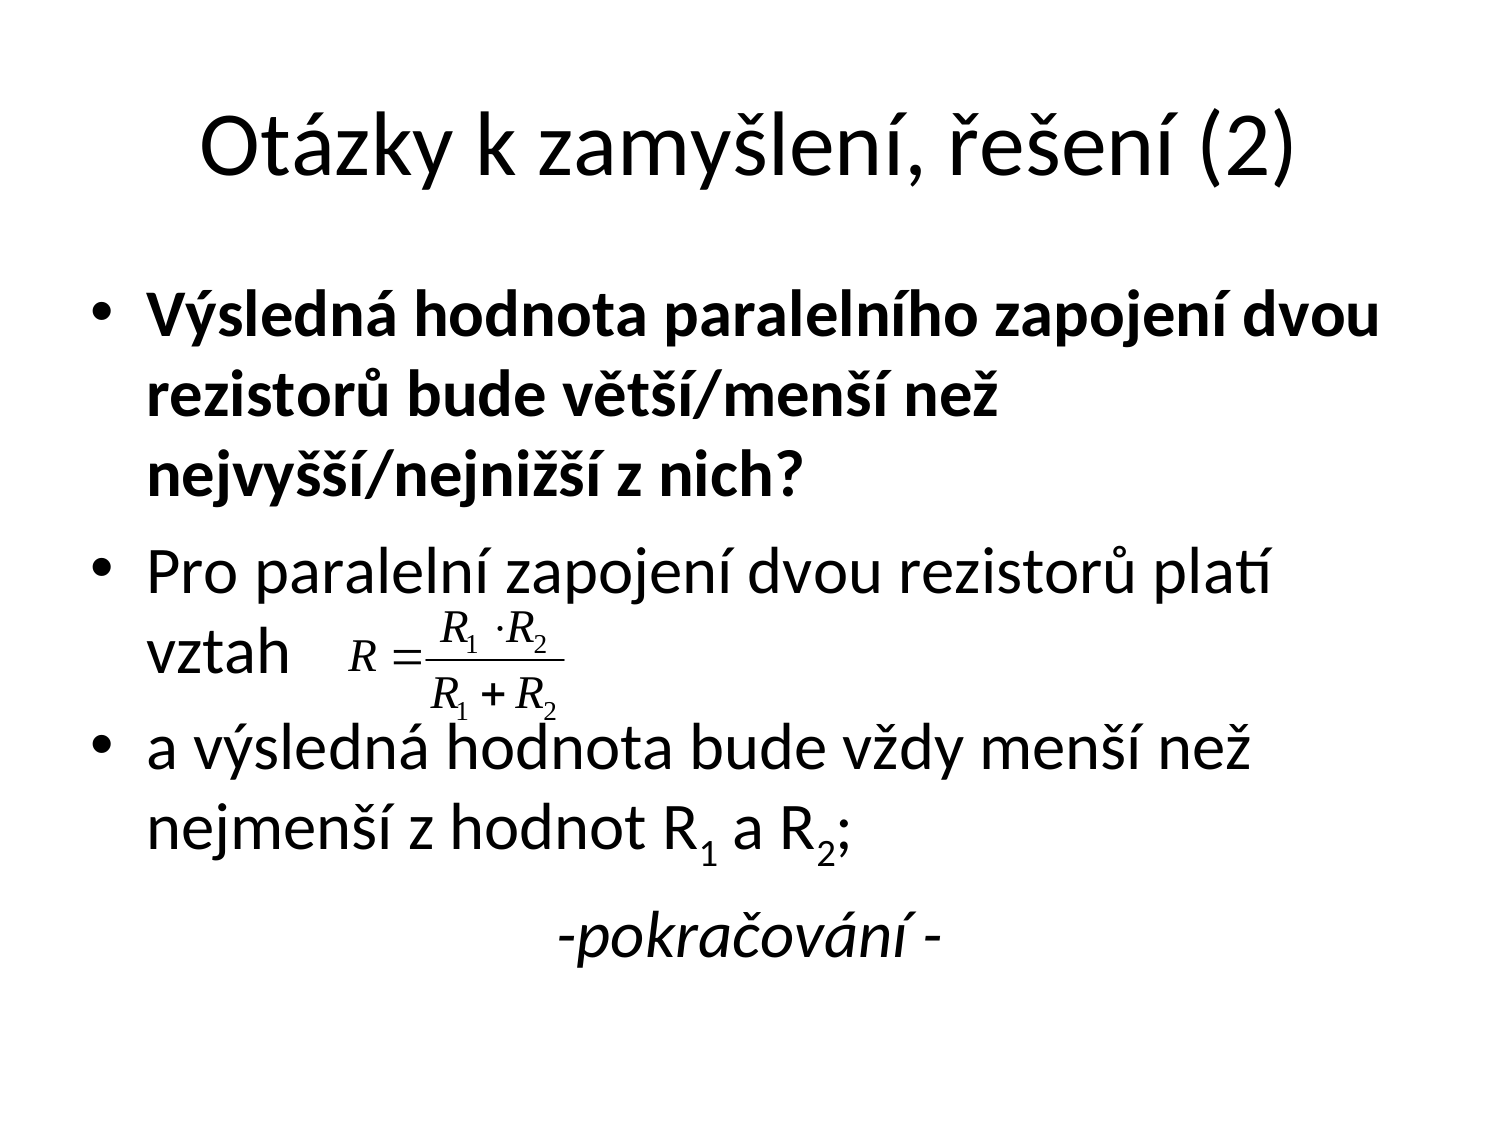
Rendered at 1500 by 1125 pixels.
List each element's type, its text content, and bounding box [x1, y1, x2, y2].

chart [339, 597, 575, 731]
title Otázky k zamyšlení, řešení (2) [75, 45, 1426, 233]
list Výsledná hodnota paralelního zapojení dvou rezistorů bude větší/menší než nejvyšší/nejnižší z nich? Pro paralelní zapojení dvou rezistorů platí vztah a výsledná hodnota bude vždy menší než nejmenší z hodnot R1 a R2; -pokračování - [75, 262, 1426, 1125]
